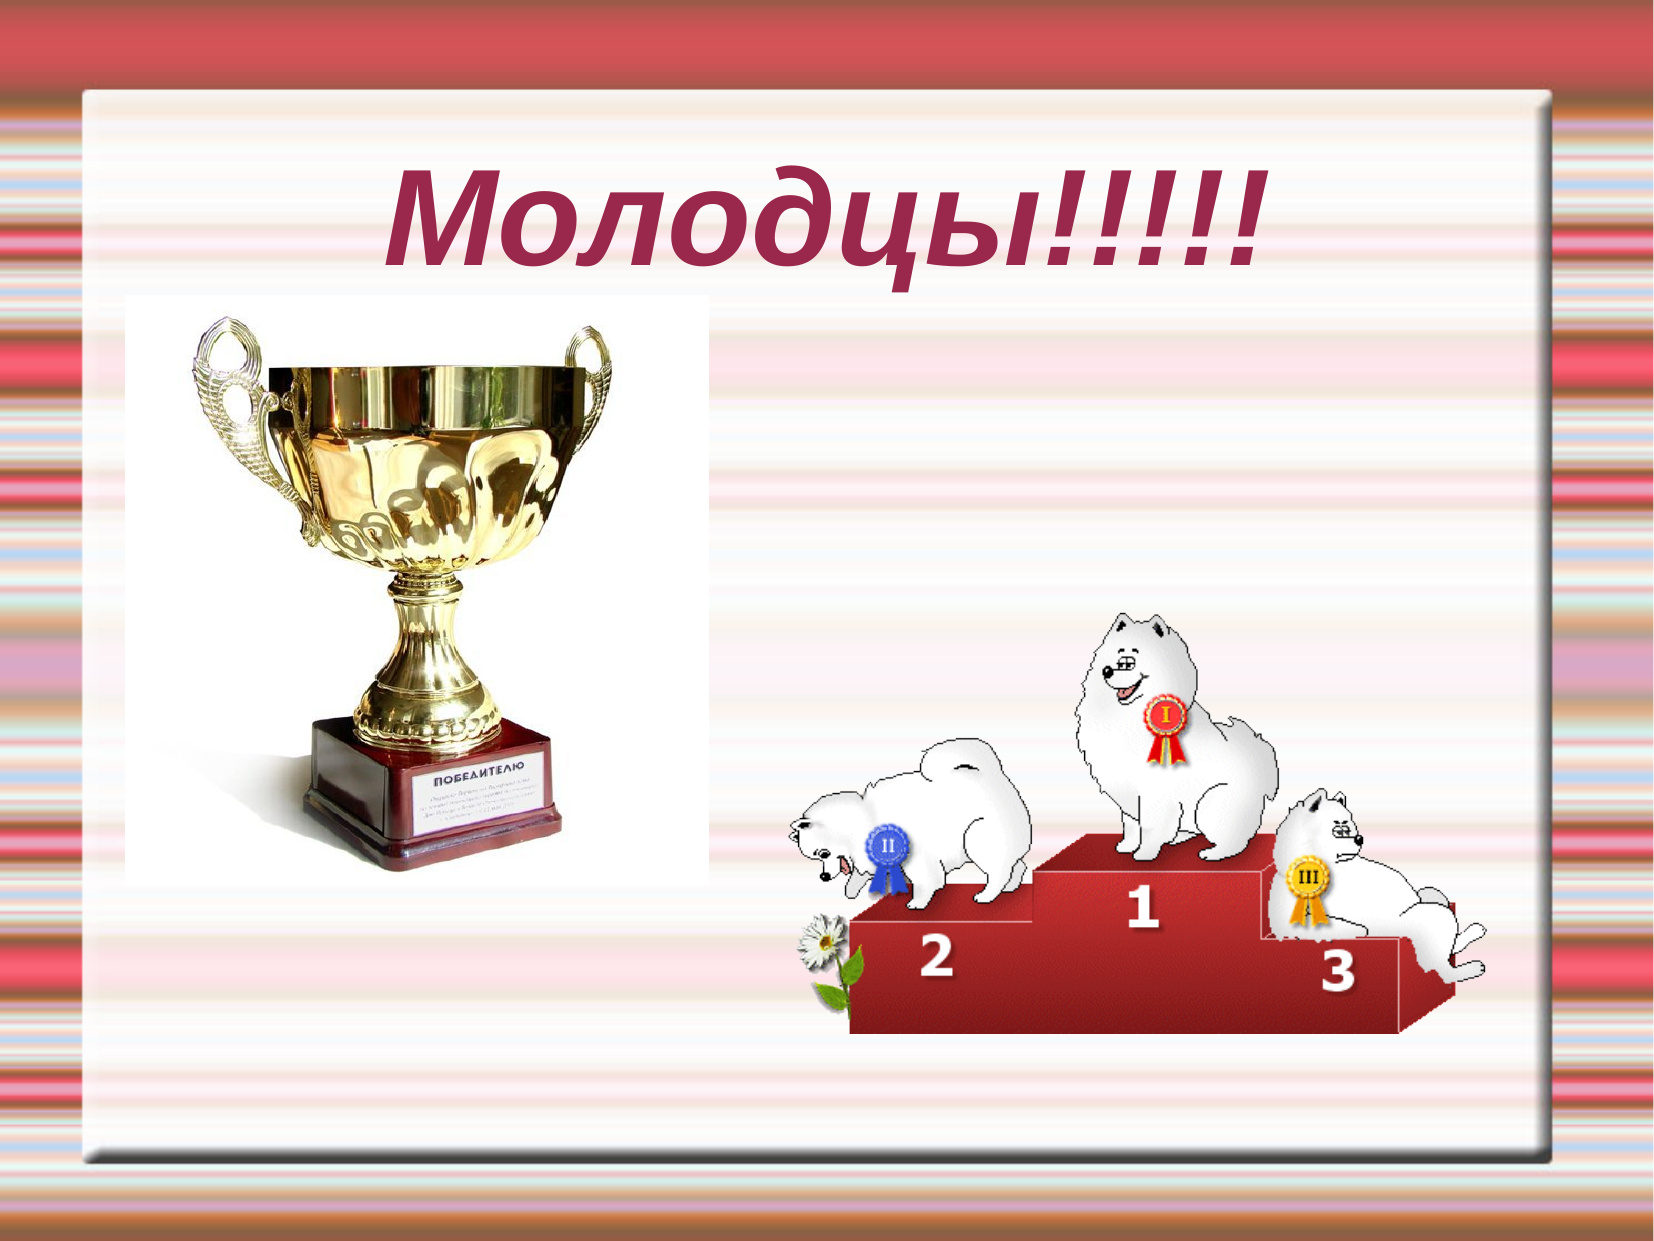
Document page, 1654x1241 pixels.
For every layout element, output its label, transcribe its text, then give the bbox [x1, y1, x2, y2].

picture [0, 0, 1654, 1241]
title Молодцы!!!!! [121, 114, 1534, 322]
